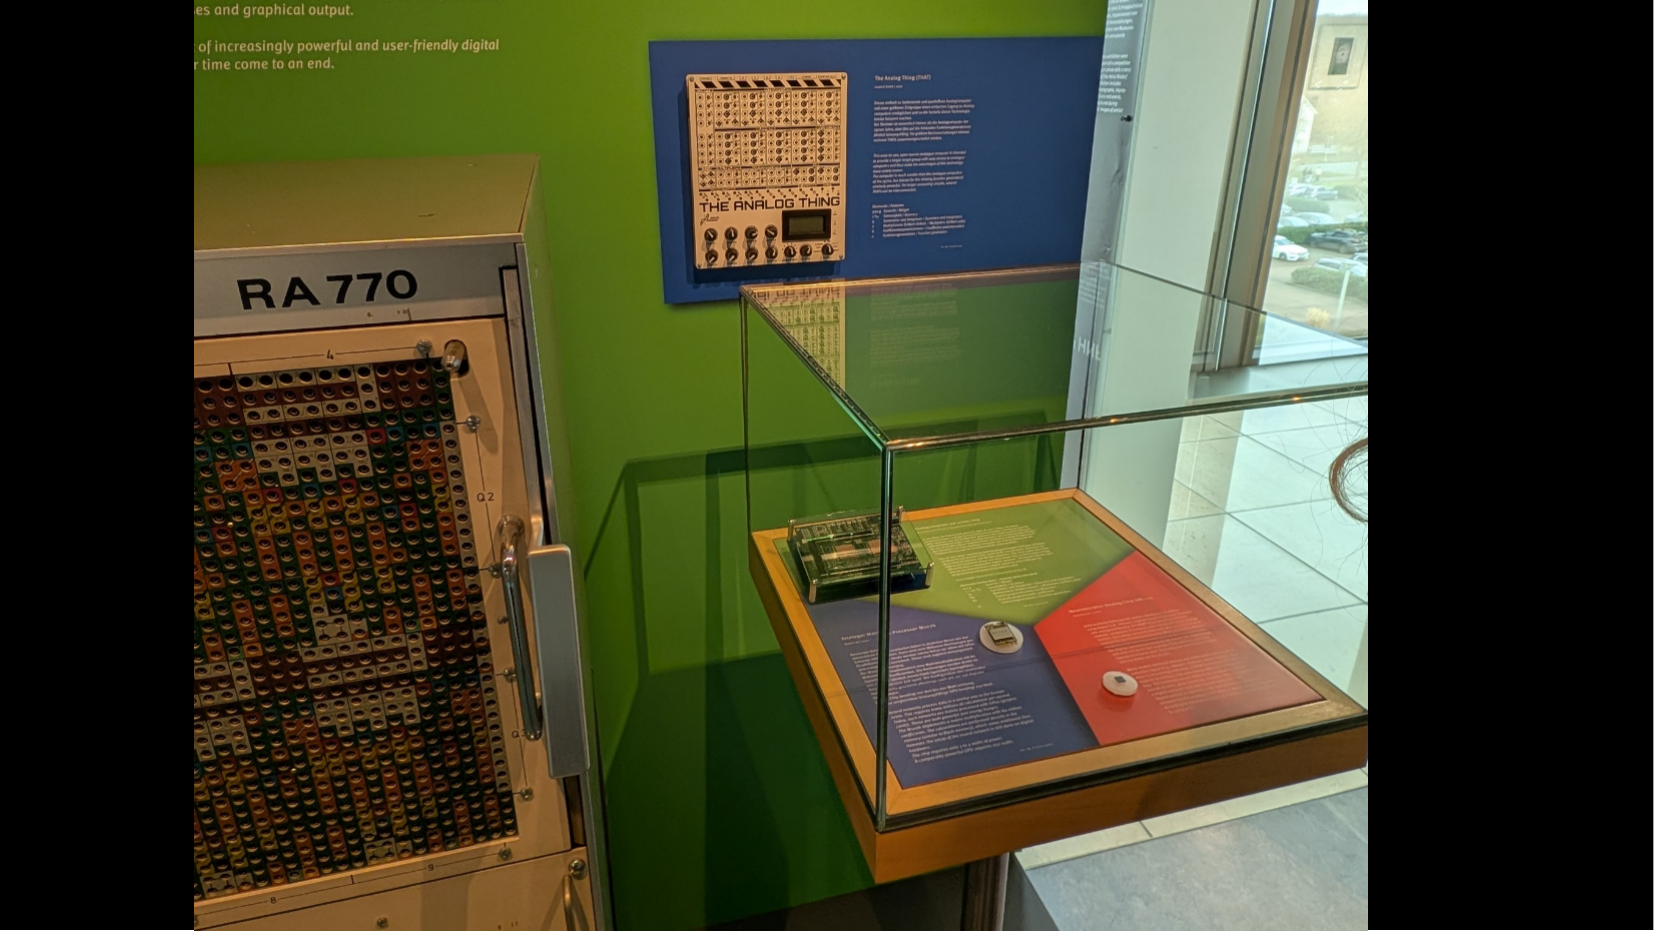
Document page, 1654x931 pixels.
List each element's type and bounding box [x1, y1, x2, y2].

picture [194, 0, 1368, 931]
